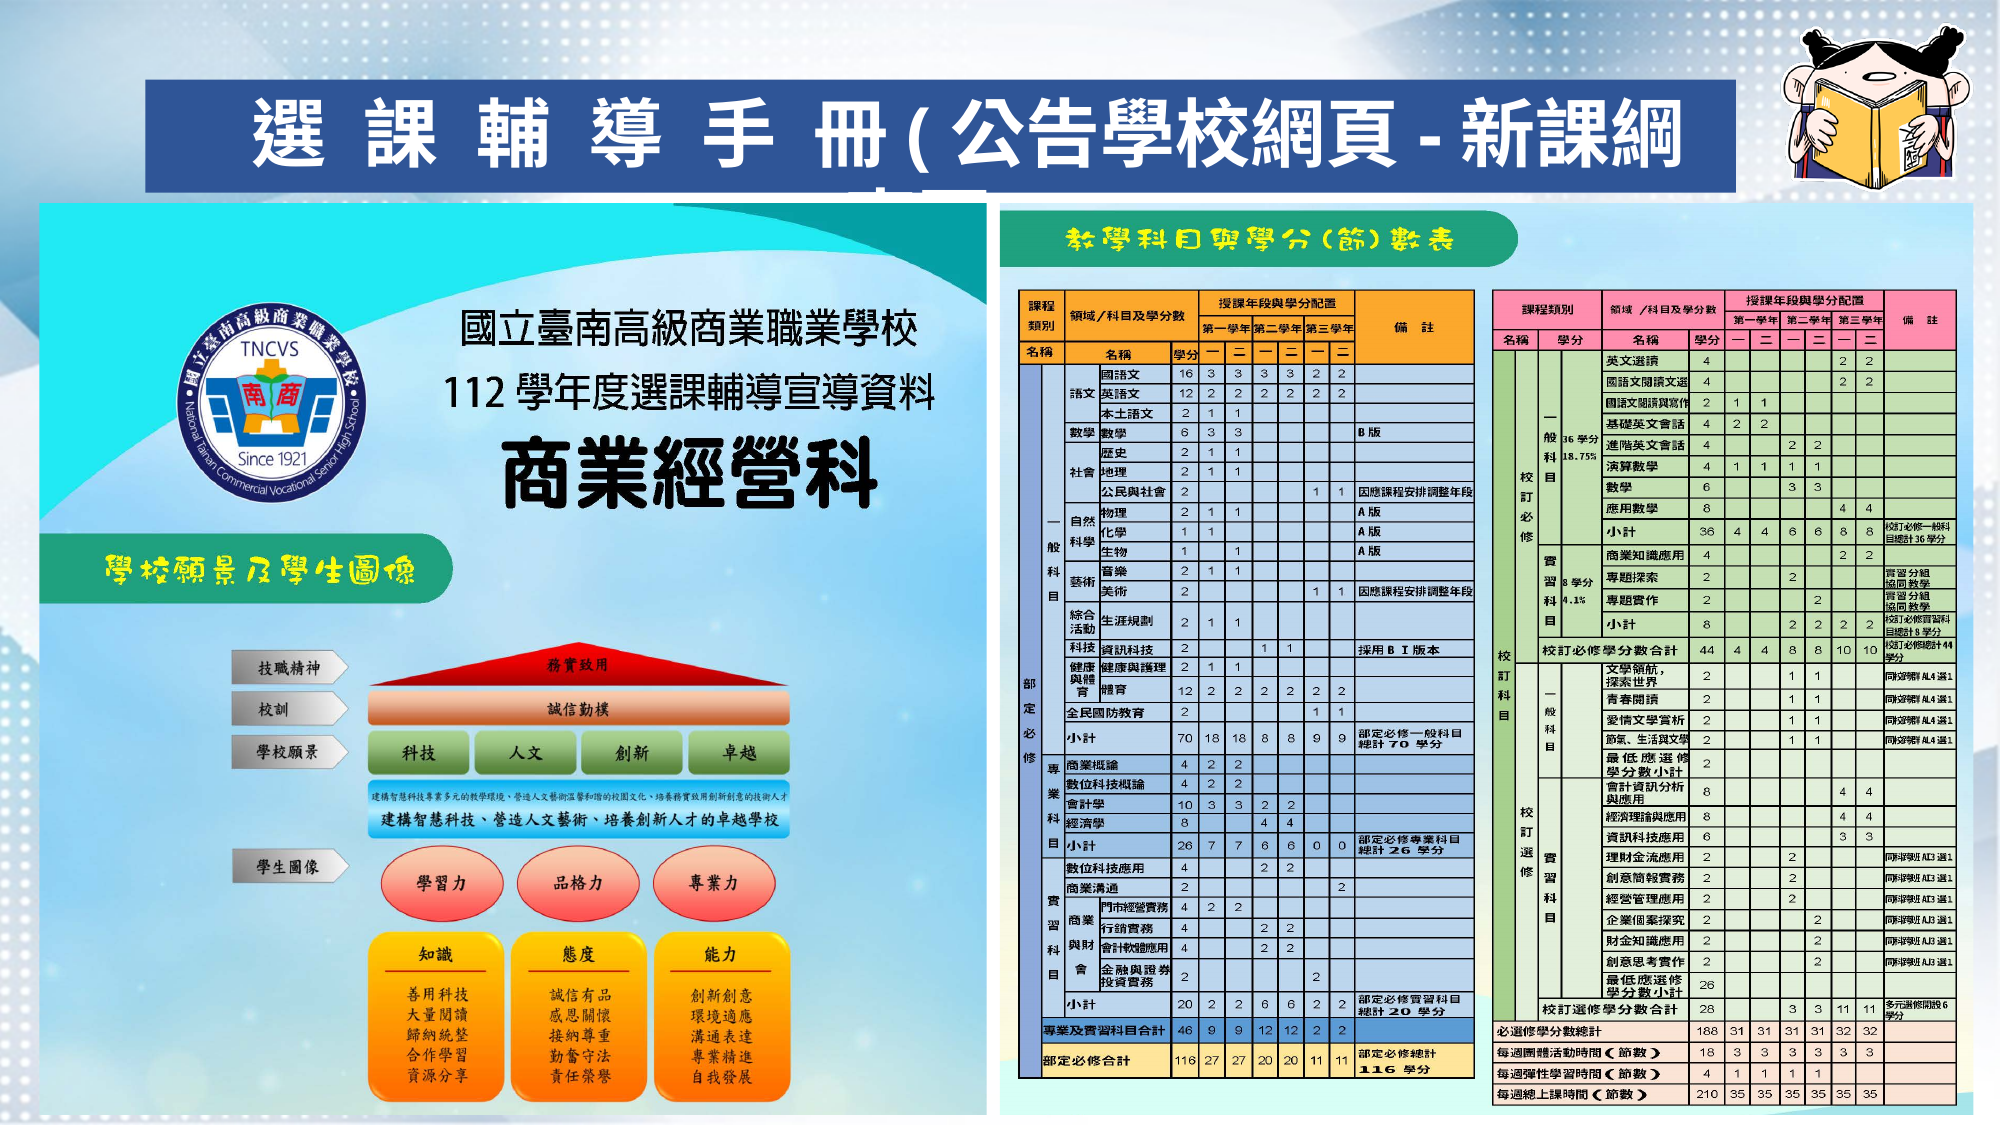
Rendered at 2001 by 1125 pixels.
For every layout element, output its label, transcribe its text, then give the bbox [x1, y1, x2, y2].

text_box 選 課 輔 導 手 冊(公告學校網頁-新課綱專區) [145, 79, 1736, 193]
picture [0, 0, 2000, 1125]
